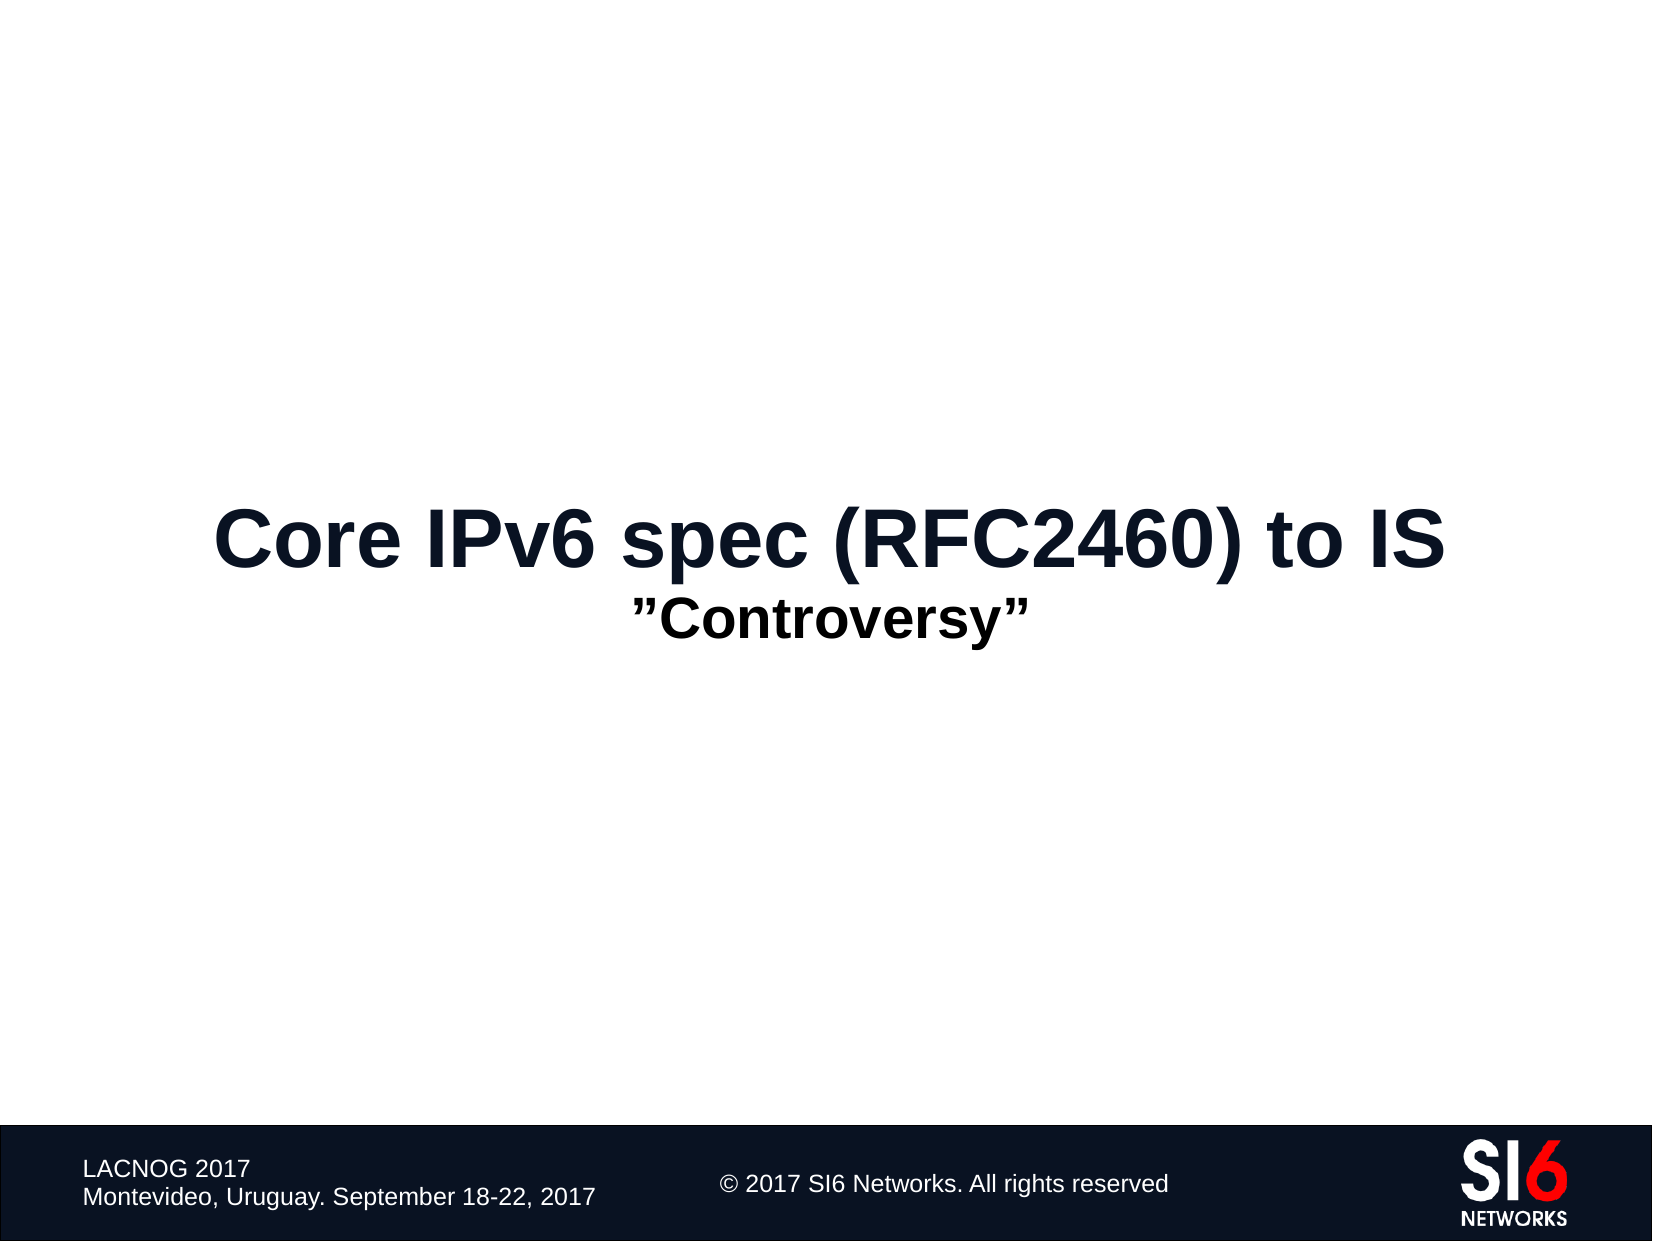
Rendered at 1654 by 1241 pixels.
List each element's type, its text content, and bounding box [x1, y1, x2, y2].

title Core IPv6 spec (RFC2460) to IS ”Controversy” [86, 467, 1576, 676]
picture [1461, 1139, 1567, 1226]
